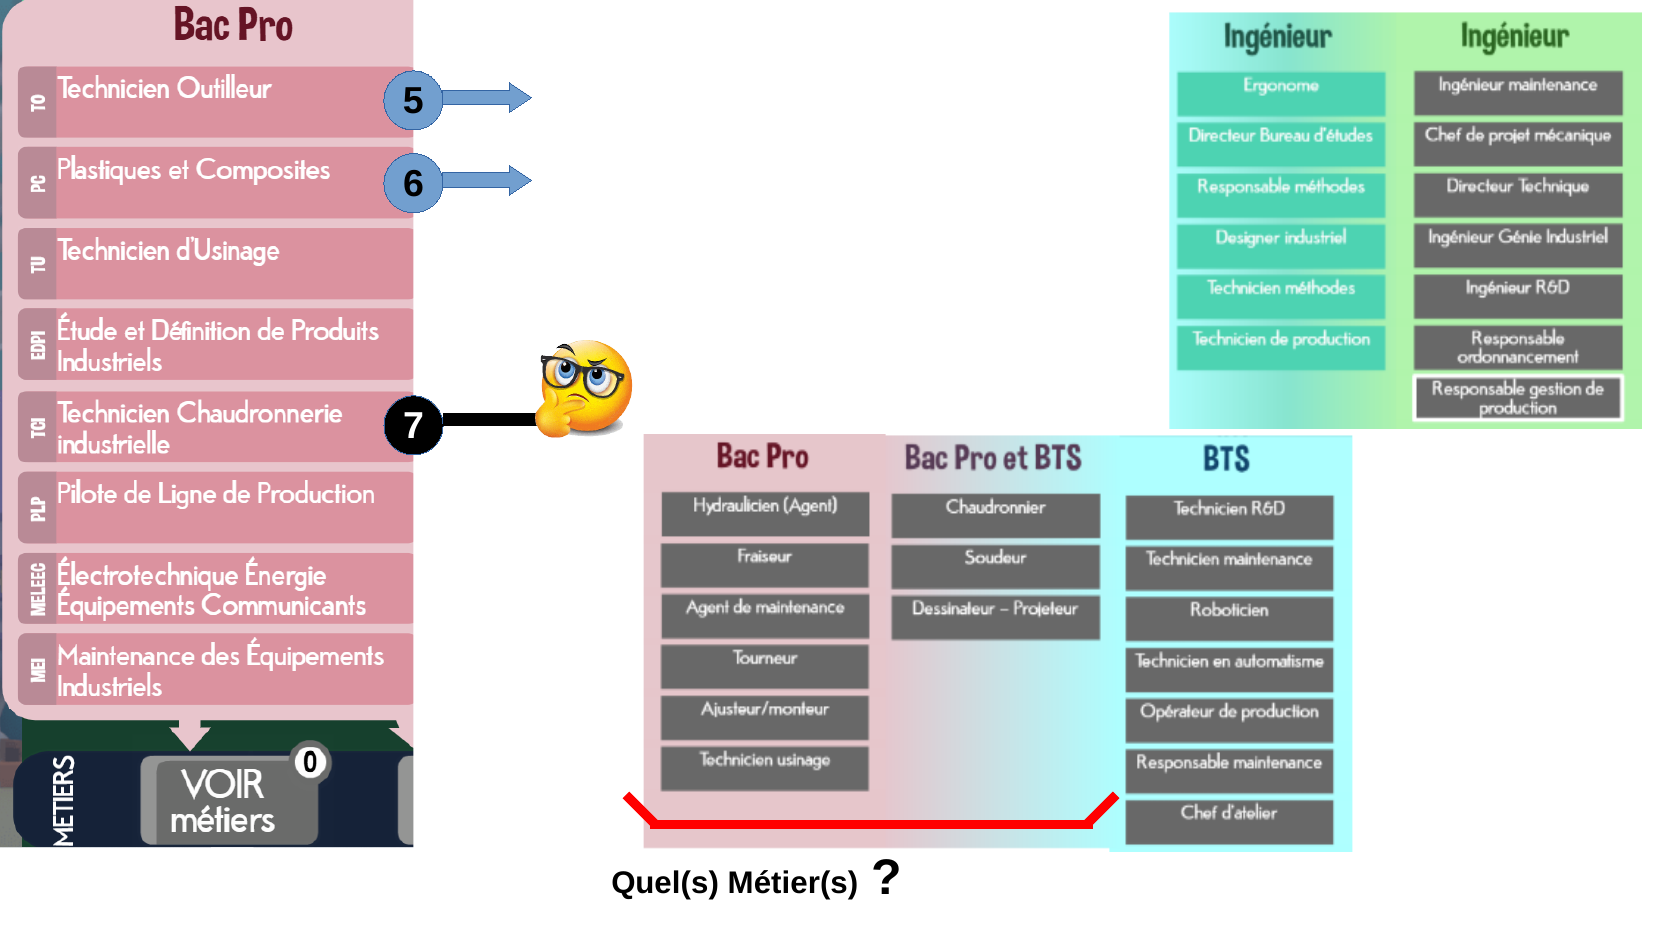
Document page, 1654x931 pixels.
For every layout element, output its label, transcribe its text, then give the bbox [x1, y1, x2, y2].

picture [531, 336, 634, 440]
text_box 6 [383, 153, 443, 213]
picture [643, 434, 1353, 852]
text_box ? [856, 842, 916, 913]
text_box [442, 82, 532, 113]
picture [0, 0, 414, 857]
picture [1169, 11, 1642, 429]
text_box 7 [383, 395, 444, 455]
text_box 5 [383, 70, 443, 130]
text_box Quel(s) Métier(s) [596, 857, 892, 908]
text_box [442, 165, 532, 196]
